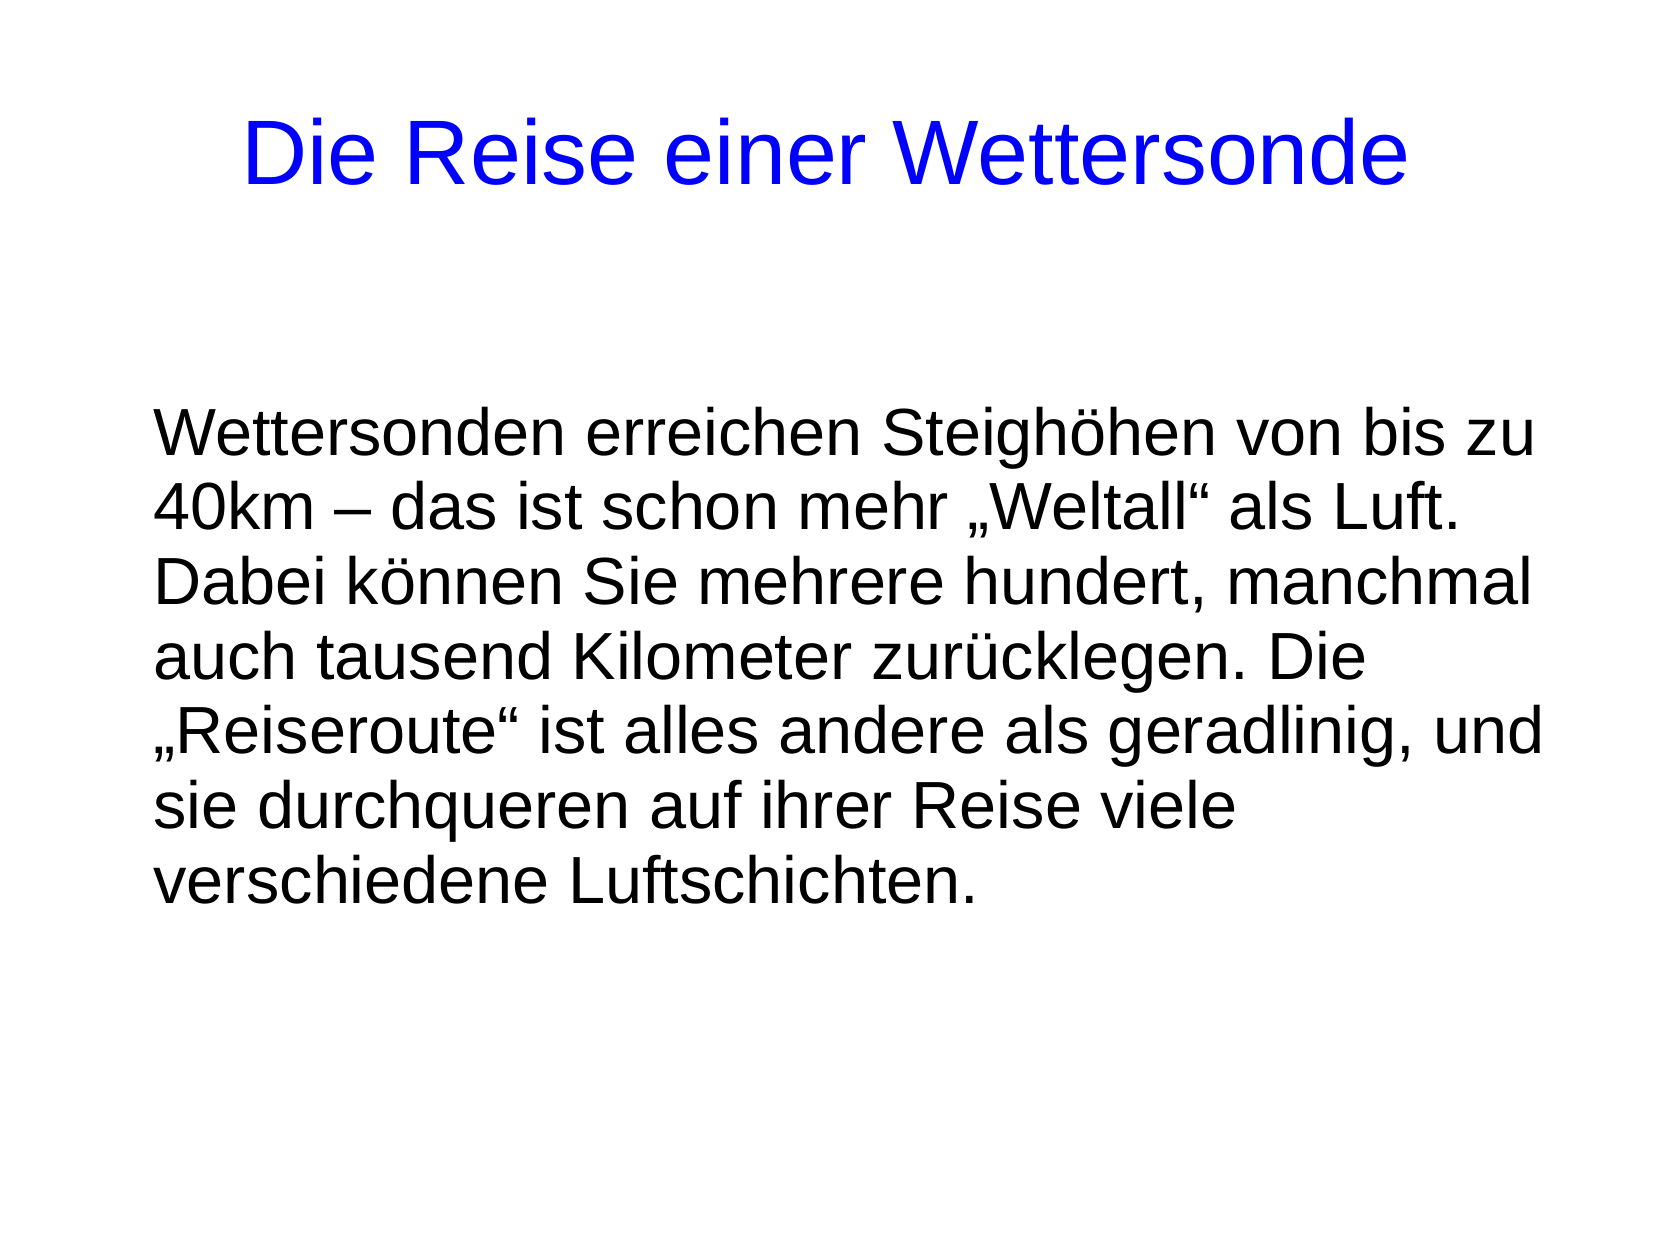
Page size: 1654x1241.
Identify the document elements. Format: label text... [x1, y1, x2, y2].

title Die Reise einer Wettersonde [82, 49, 1571, 257]
list Wettersonden erreichen Steighöhen von bis zu 40km – das ist schon mehr „Weltall“ als Luft. Dabei können Sie mehrere hundert, manchmal auch tausend Kilometer zurücklegen. Die „Reiseroute“ ist alles andere als geradlinig, und sie durchqueren auf ihrer Reise viele verschiedene Luftschichten. [82, 290, 1571, 1010]
